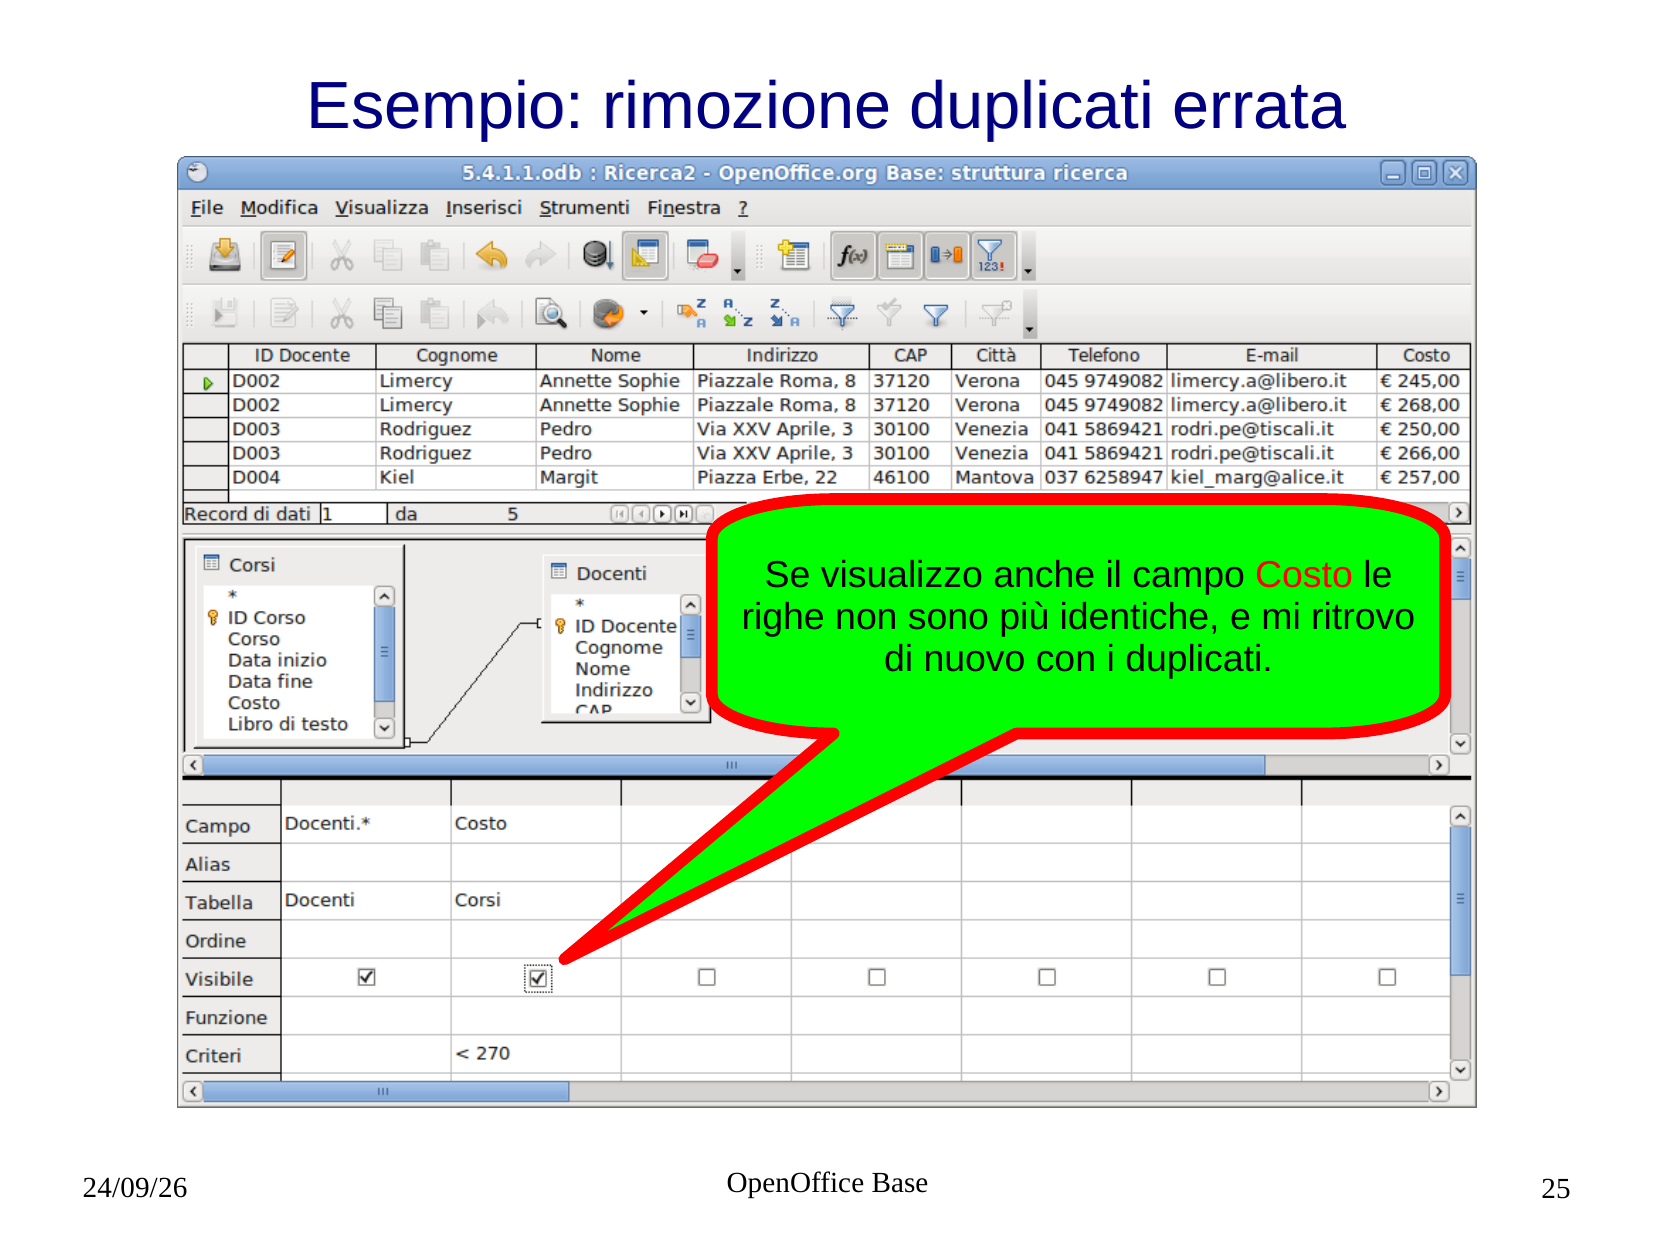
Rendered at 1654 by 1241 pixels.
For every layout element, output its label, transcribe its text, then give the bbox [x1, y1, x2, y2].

text_box Se visualizzo anche il campo Costo le righe non sono più identiche, e mi ritrovo di nuovo con i duplicati. [564, 499, 1446, 960]
title Esempio: rimozione duplicati errata [82, 49, 1571, 161]
picture [177, 156, 1477, 1108]
